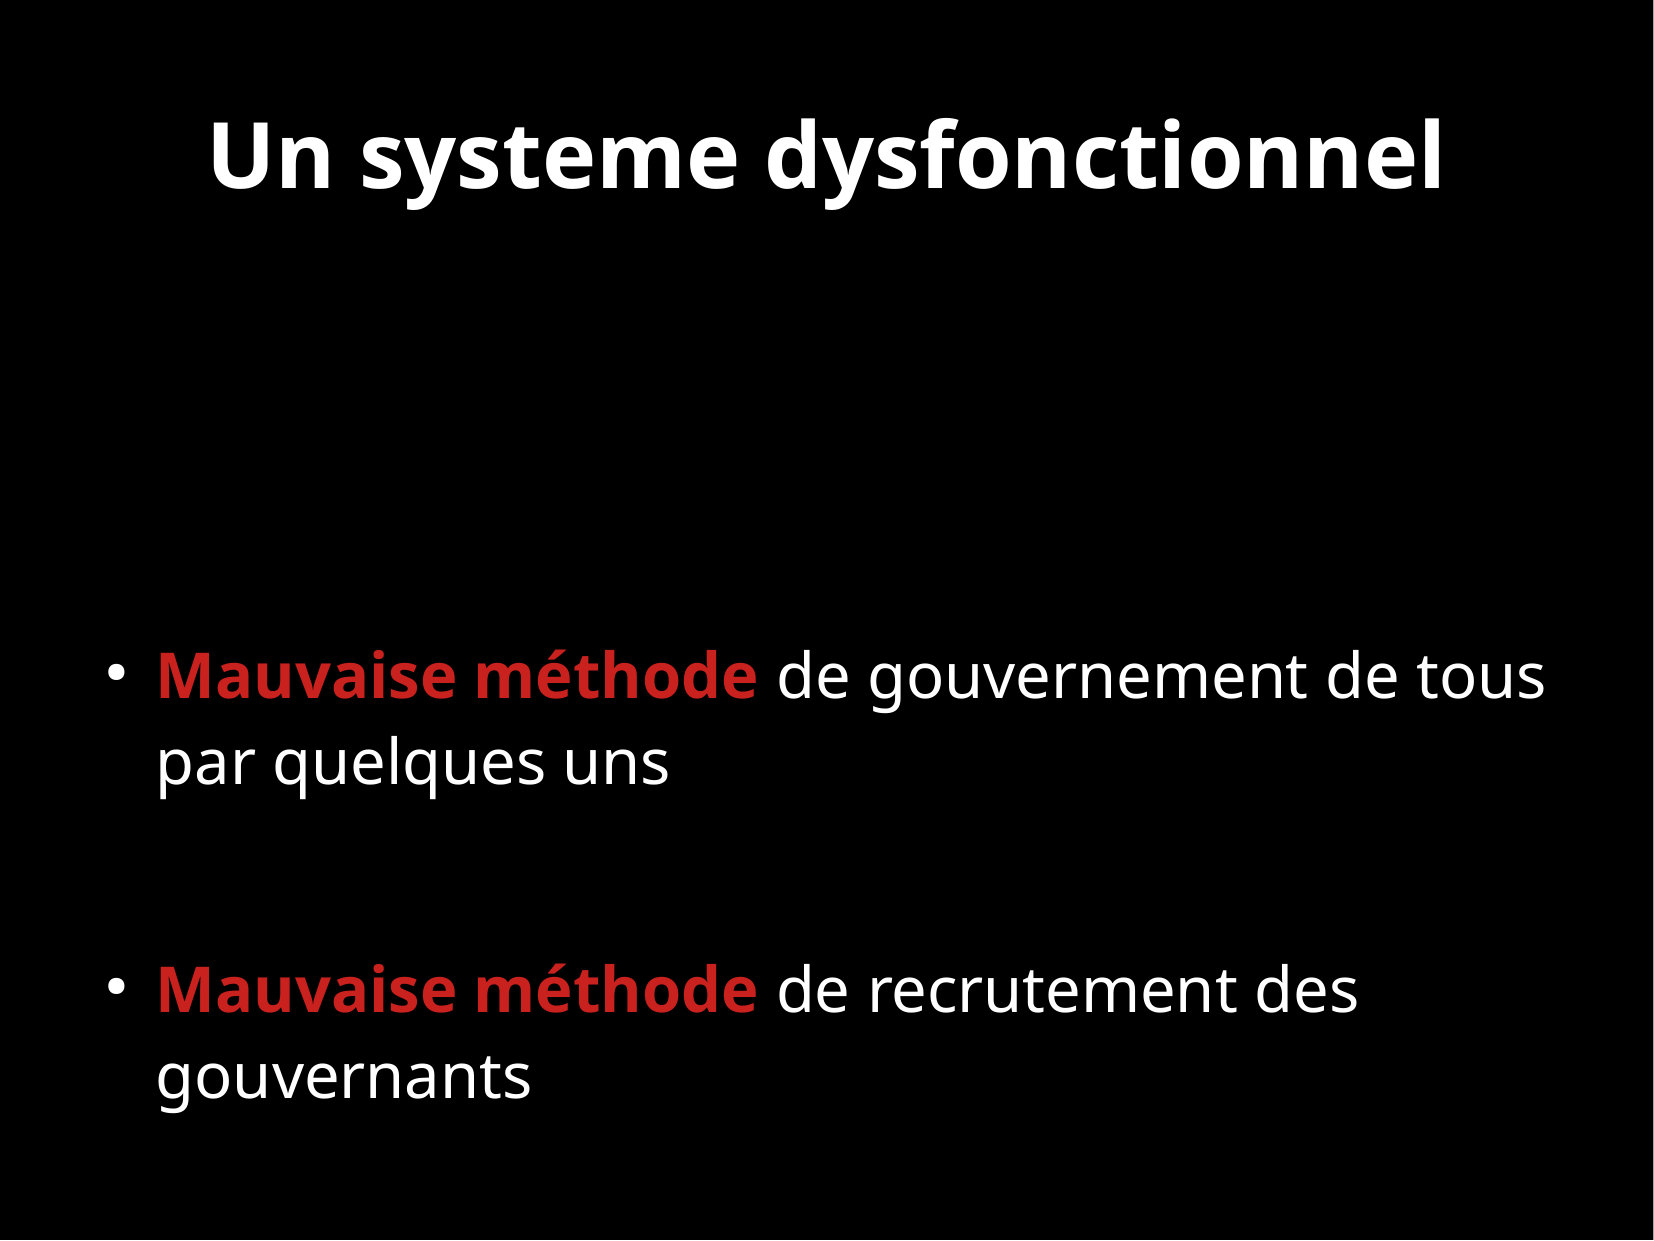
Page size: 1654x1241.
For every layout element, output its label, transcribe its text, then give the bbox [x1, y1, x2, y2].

list Mauvaise méthode de gouvernement de tous par quelques uns Mauvaise méthode de recrutement des gouvernants [88, 402, 1577, 1123]
title Un systeme dysfonctionnel [82, 49, 1571, 257]
